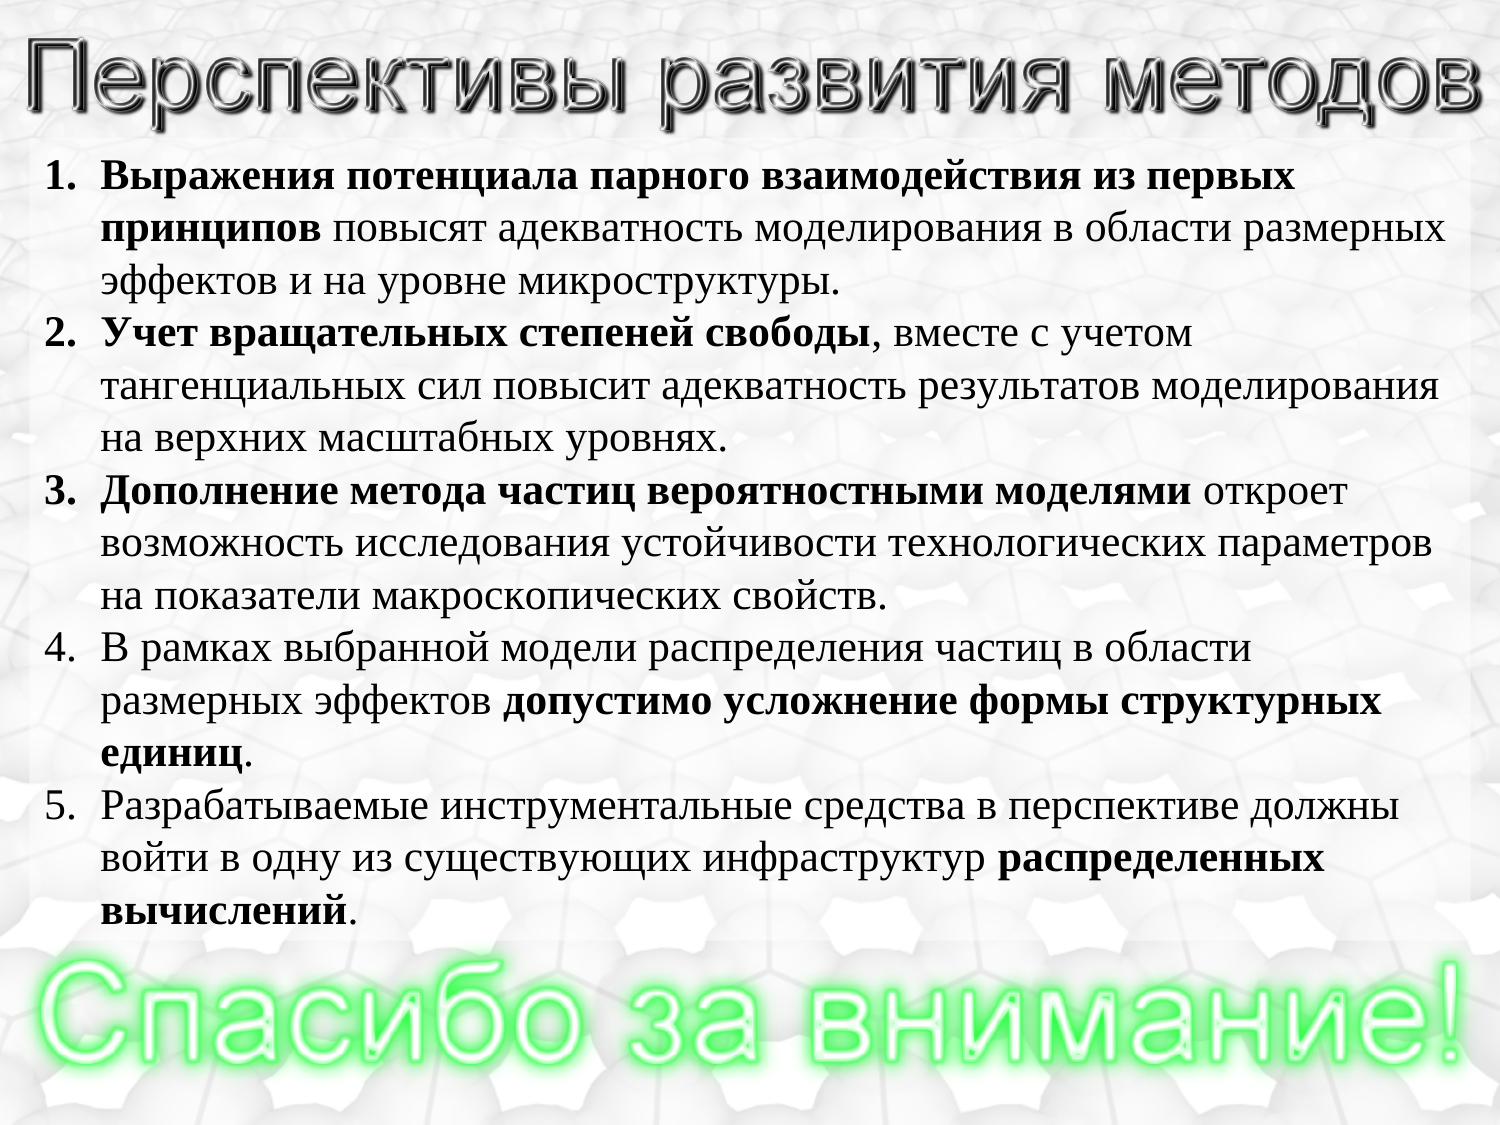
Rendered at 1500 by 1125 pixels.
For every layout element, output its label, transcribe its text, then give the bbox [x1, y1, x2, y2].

picture [0, 0, 1500, 1125]
text_box Выражения потенциала парного взаимодействия из первых принципов повысят адекватность моделирования в области размерных эффектов и на уровне микроструктуры. Учет вращательных степеней свободы, вместе с учетом тангенциальных сил повысит адекватность результатов моделирования на верхних масштабных уровнях. Дополнение метода частиц вероятностными моделями откроет возможность исследования устойчивости технологических параметров на показатели макроскопических свойств. В рамках выбранной модели распределения частиц в области размерных эффектов допустимо усложнение формы структурных единиц. Разрабатываемые инструментальные средства в перспективе должны войти в одну из существующих инфраструктур распределенных вычислений. [29, 137, 1471, 941]
